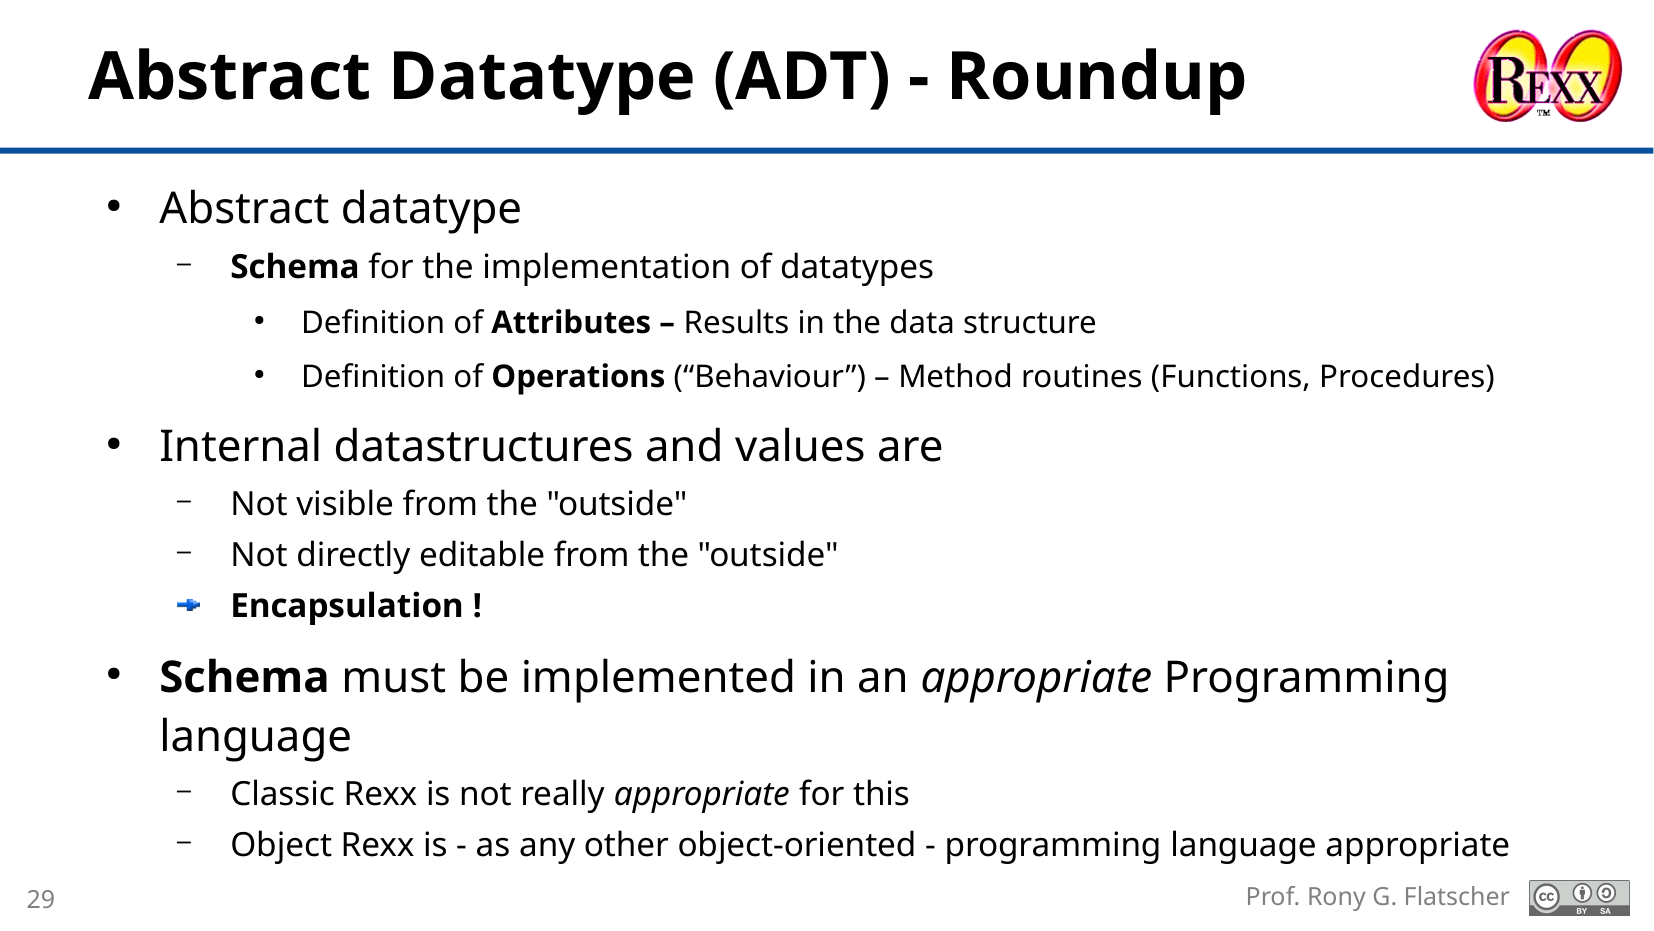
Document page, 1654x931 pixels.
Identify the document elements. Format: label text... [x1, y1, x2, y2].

list Abstract datatype Schema for the implementation of datatypes Definition of Attributes – Results in the data structure Definition of Operations (“Behaviour”) – Method routines (Functions, Procedures) Internal datastructures and values are Not visible from the "outside" Not directly editable from the "outside" Encapsulation ! Schema must be implemented in an appropriate Programming language Classic Rexx is not really appropriate for this Object Rexx is - as any other object-oriented - programming language appropriate [88, 177, 1577, 857]
title Abstract Datatype (ADT) - Roundup [29, 0, 1654, 148]
